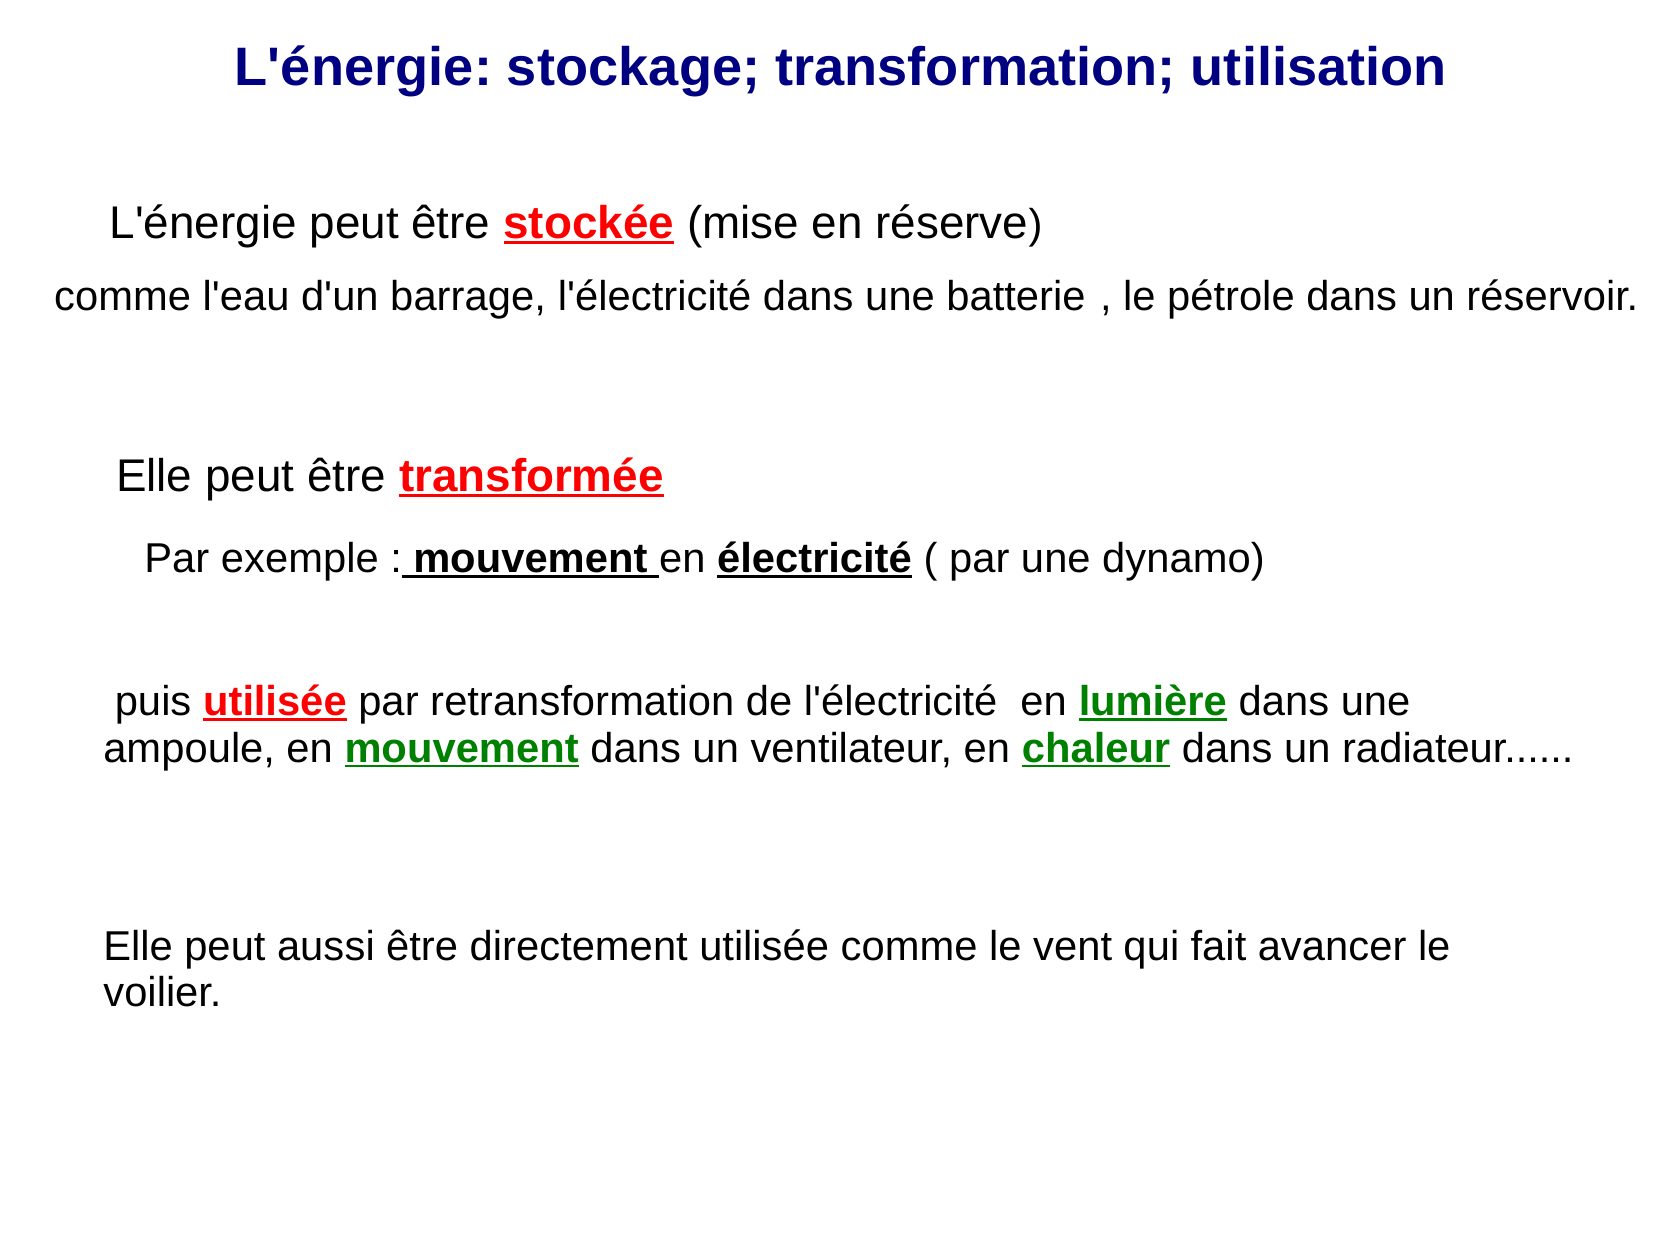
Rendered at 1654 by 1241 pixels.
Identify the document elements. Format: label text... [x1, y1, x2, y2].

text_box Par exemple : mouvement en électricité ( par une dynamo) [118, 527, 1536, 591]
text_box , le pétrole dans un réservoir. [1085, 265, 1654, 328]
text_box puis utilisée par retransformation de l'électricité en lumière dans une ampoule, en mouvement dans un ventilateur, en chaleur dans un radiateur...... [88, 670, 1595, 810]
text_box l'électricité dans une batterie [531, 265, 1085, 328]
text_box Elle peut aussi être directement utilisée comme le vent qui fait avancer le voilier. [88, 915, 1536, 1034]
text_box Elle peut être transformée [88, 442, 805, 511]
text_box comme l'eau d'un barrage, [27, 265, 531, 328]
text_box L'énergie: stockage; transformation; utilisation [177, 29, 1506, 107]
text_box L'énergie peut être stockée (mise en réserve) [82, 147, 1359, 258]
